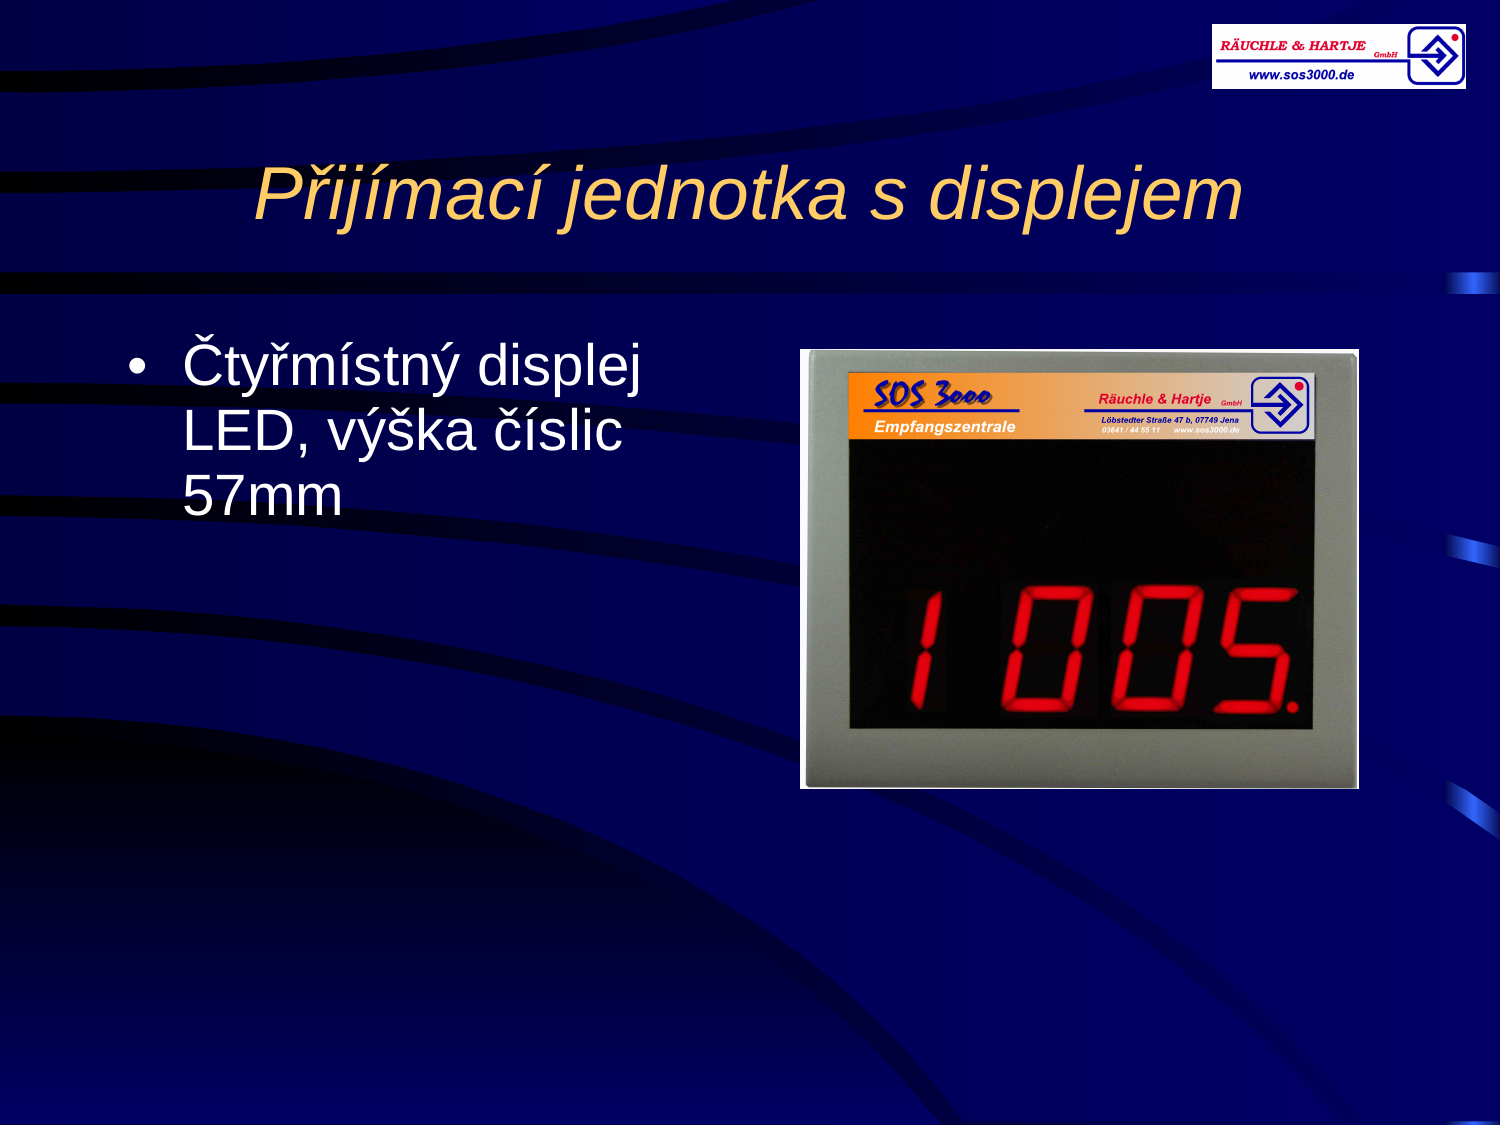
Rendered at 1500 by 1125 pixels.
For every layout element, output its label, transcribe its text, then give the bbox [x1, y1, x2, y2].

picture [800, 349, 1359, 789]
title Přijímací jednotka s displejem [112, 99, 1388, 288]
list Čtyřmístný displej LED, výška číslic 57mm [112, 324, 738, 851]
picture [1212, 24, 1466, 89]
